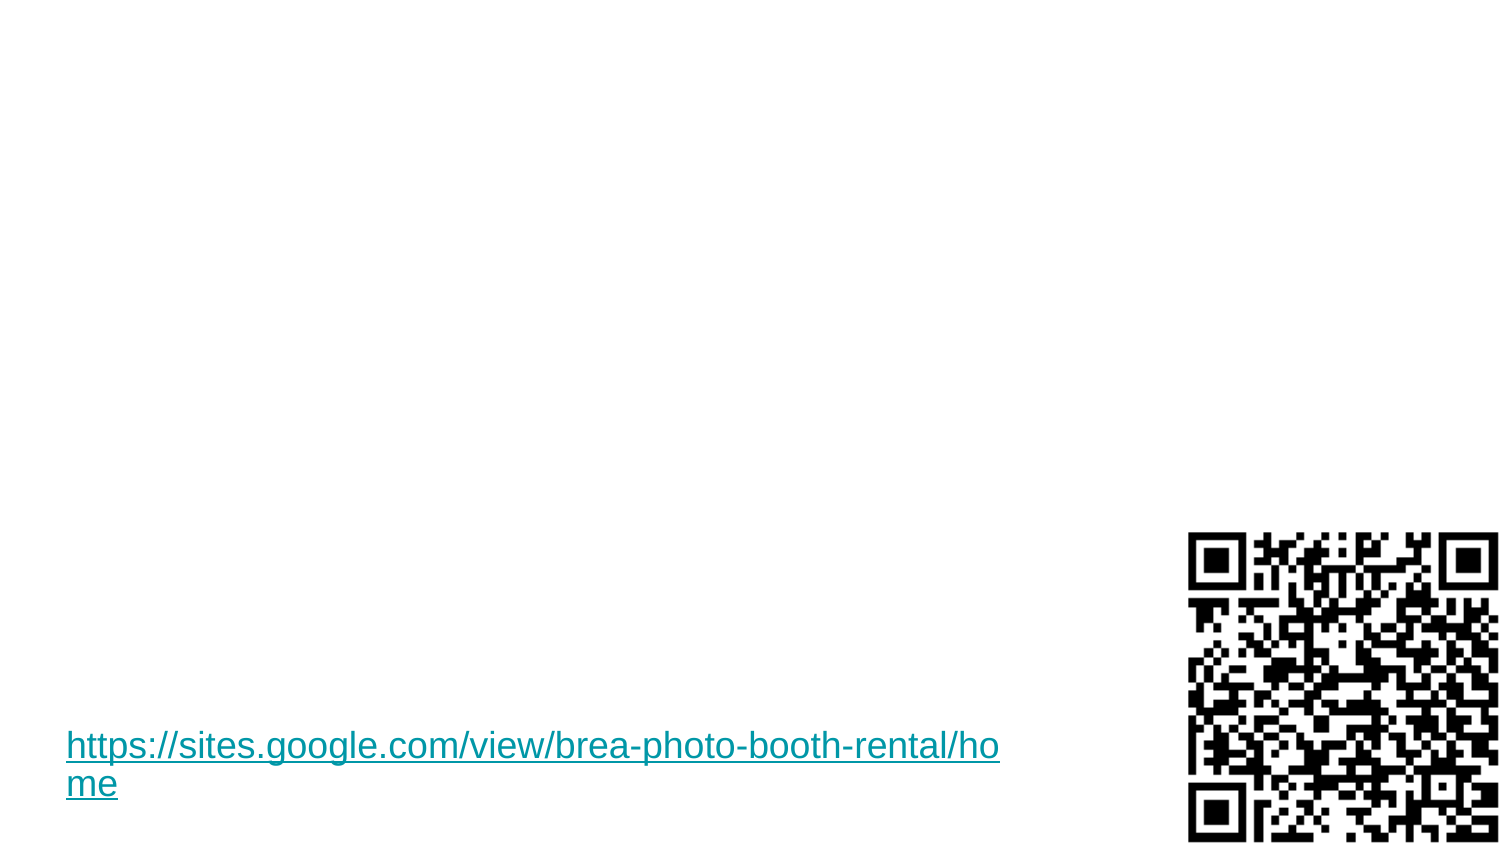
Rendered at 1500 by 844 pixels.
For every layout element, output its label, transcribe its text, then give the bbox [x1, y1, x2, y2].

list https://sites.google.com/view/brea-photo-booth-rental/home [51, 694, 1036, 794]
picture [1187, 531, 1500, 844]
